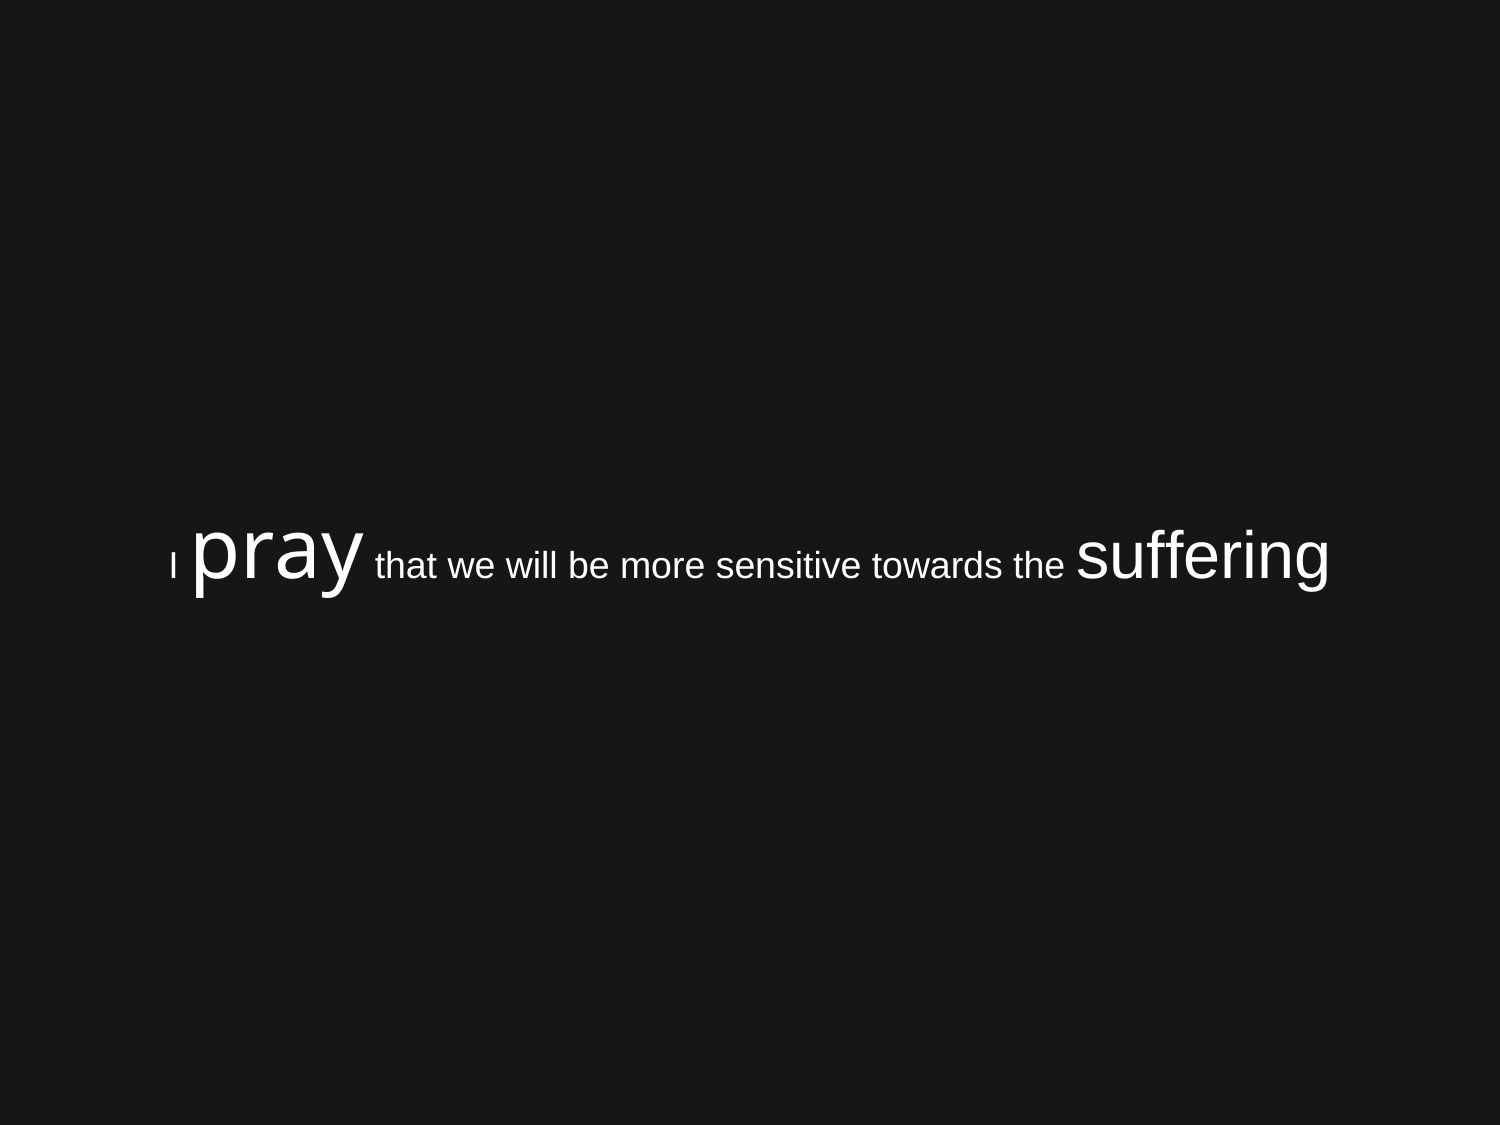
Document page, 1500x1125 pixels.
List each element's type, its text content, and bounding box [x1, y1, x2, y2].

text_box I pray that we will be more sensitive towards the suffering [0, 487, 1500, 683]
